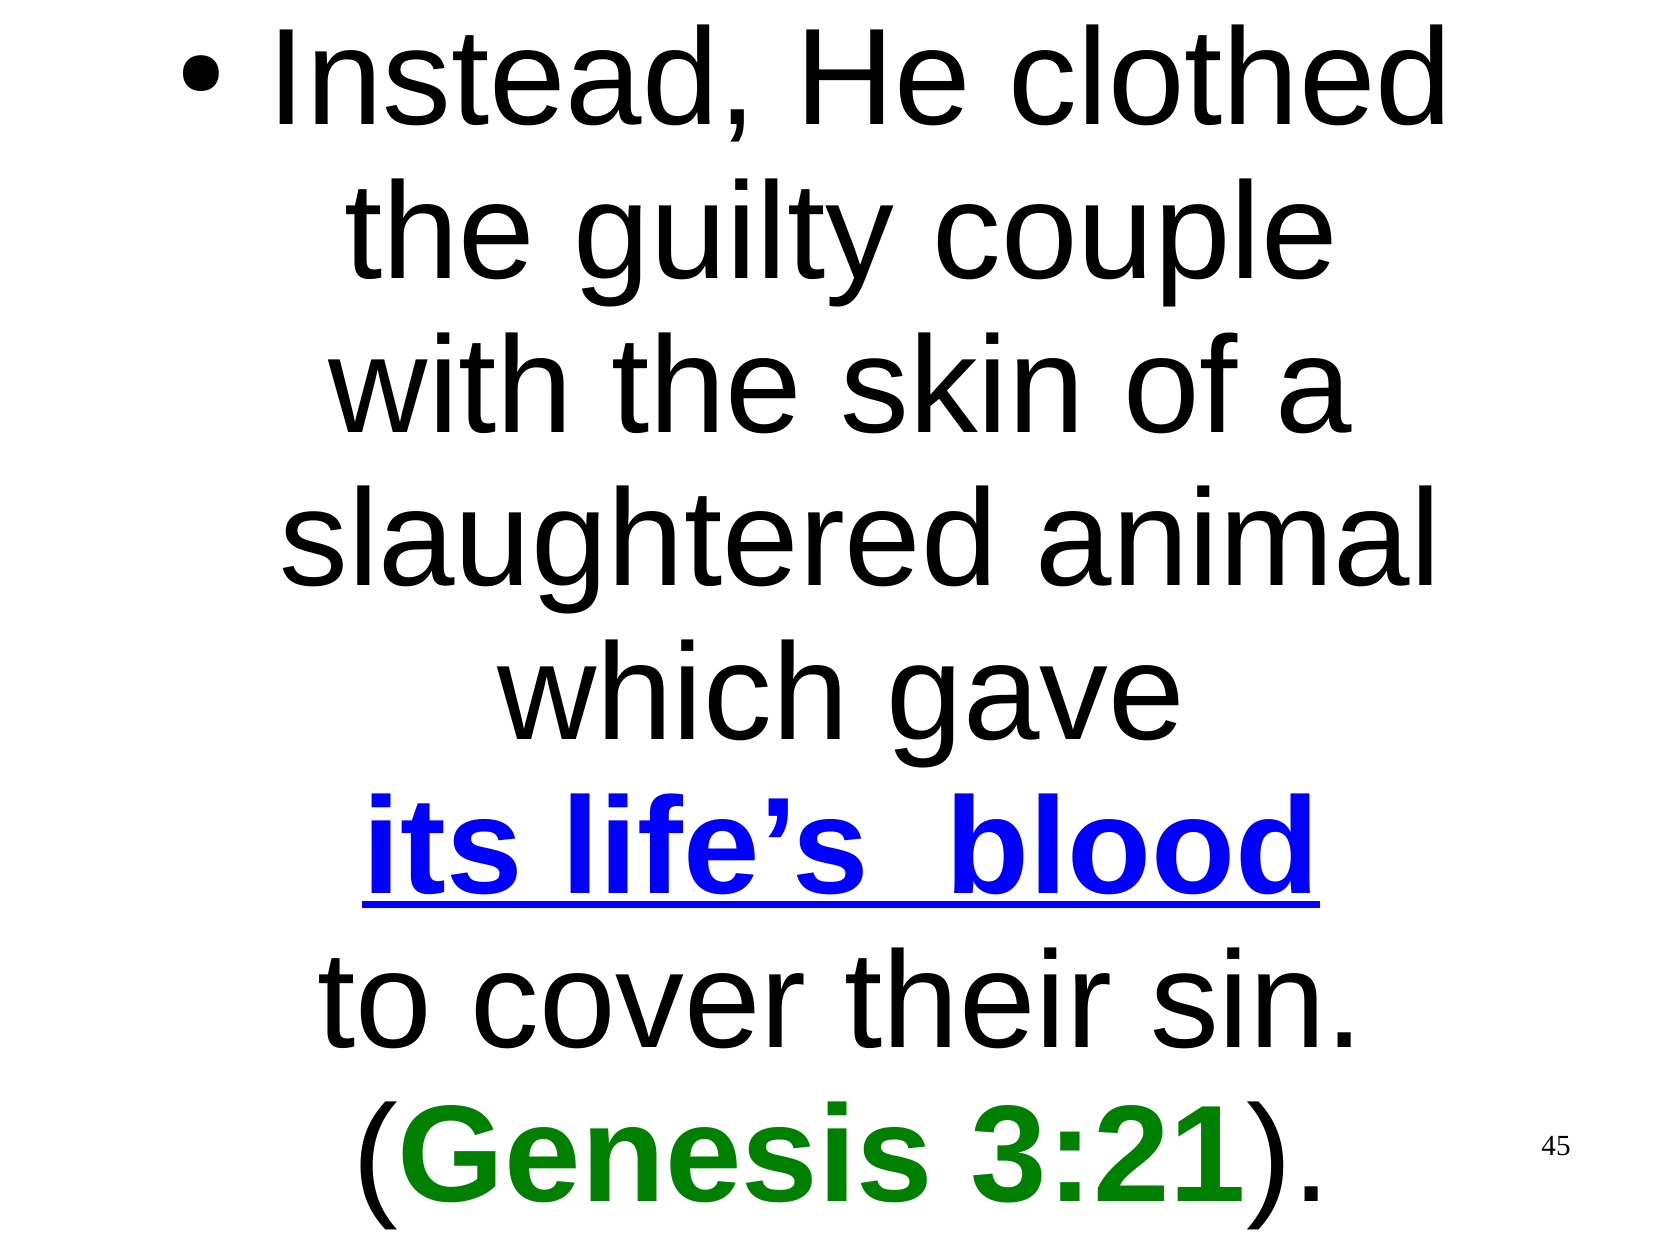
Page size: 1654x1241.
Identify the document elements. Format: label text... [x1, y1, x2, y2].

list Instead, He clothed the guilty couple with the skin of a slaughtered animal which gave its life’s blood to cover their sin. (Genesis 3:21). [0, 0, 1651, 1238]
